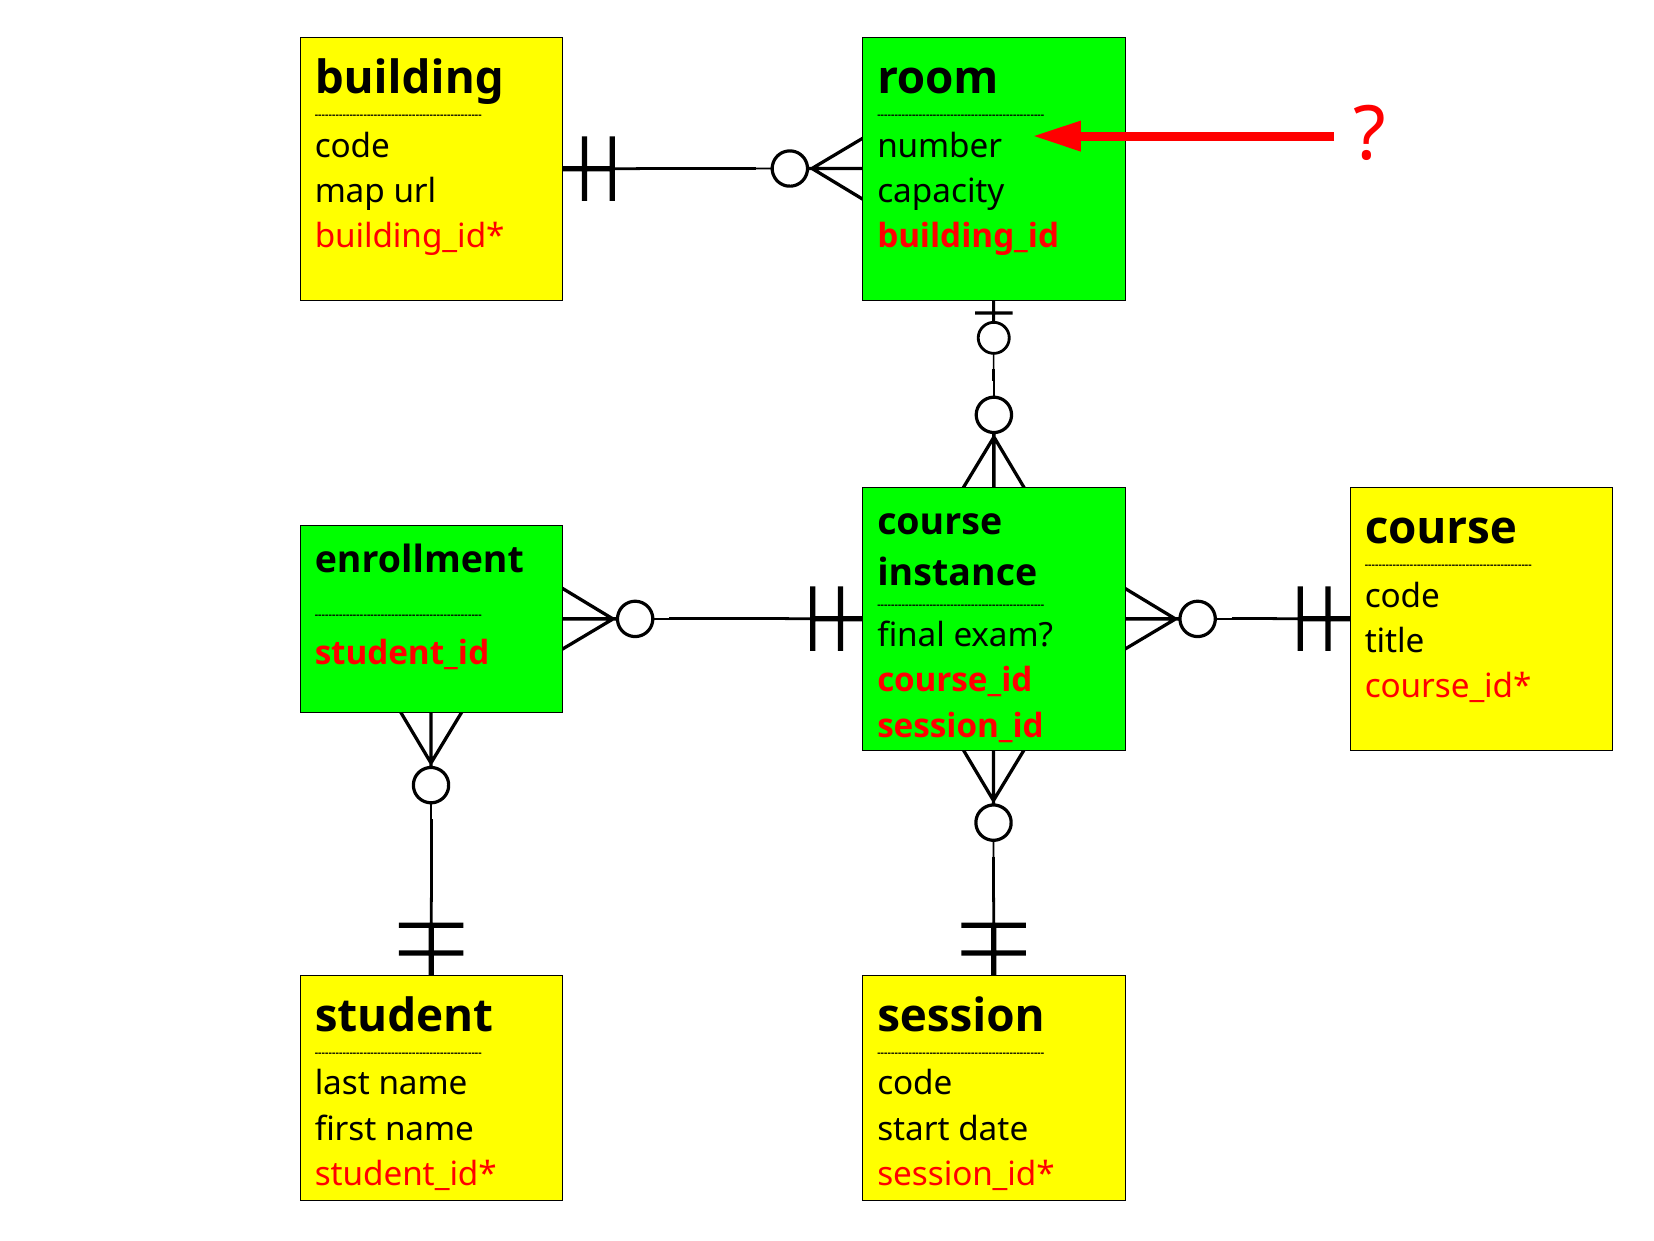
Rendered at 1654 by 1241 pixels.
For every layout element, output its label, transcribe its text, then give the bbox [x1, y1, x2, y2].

text_box ? [1338, 72, 1423, 179]
text_box student ------------------------------------------------ last name first name student_id* [300, 975, 563, 1201]
text_box room ------------------------------------------------ number capacity building_id [862, 37, 1126, 301]
text_box course instance ------------------------------------------------ final exam? course_id session_id [862, 487, 1126, 751]
text_box session ------------------------------------------------ code start date session_id* [862, 975, 1126, 1201]
text_box course ------------------------------------------------ code title course_id* [1350, 487, 1613, 751]
text_box enrollment ------------------------------------------------ student_id [300, 525, 563, 713]
text_box building ------------------------------------------------ code map url building_id* [300, 37, 563, 301]
